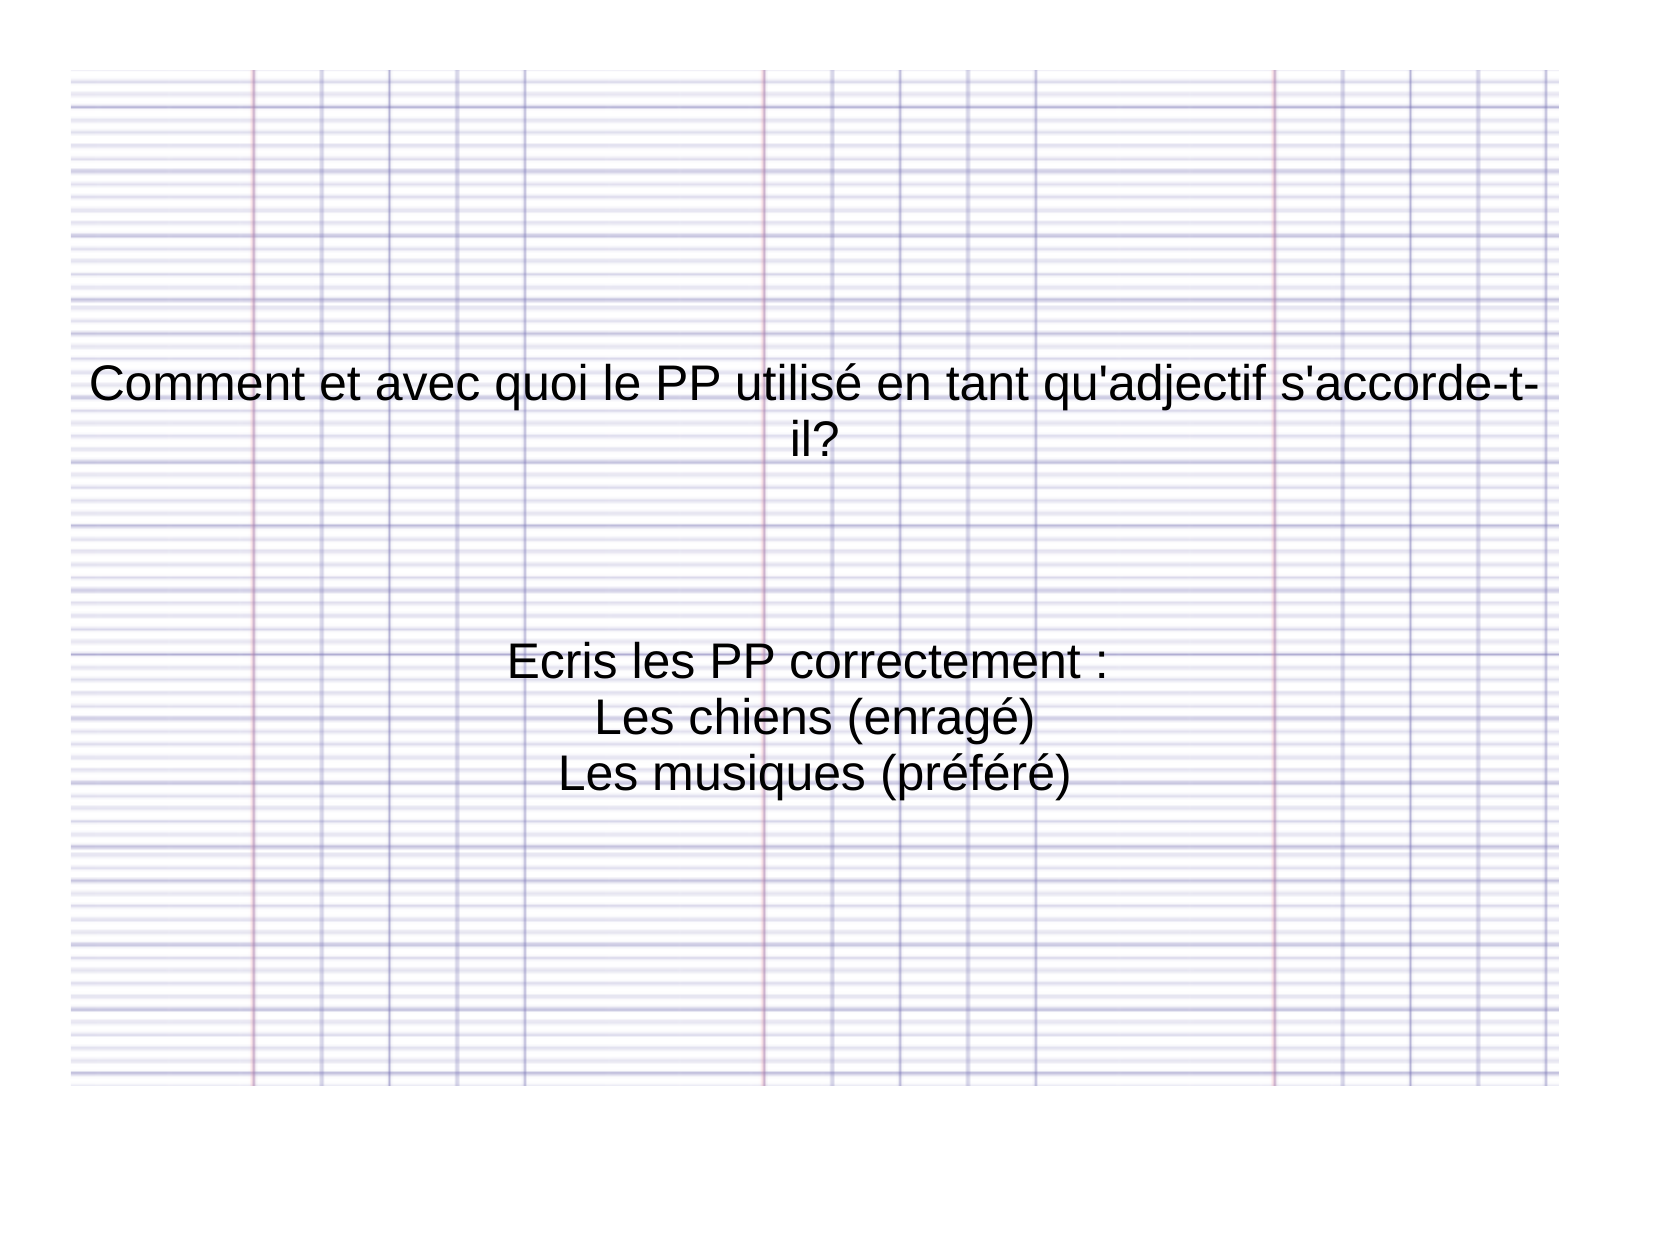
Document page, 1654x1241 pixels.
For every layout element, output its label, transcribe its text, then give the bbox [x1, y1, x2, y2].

subtitle Comment et avec quoi le PP utilisé en tant qu'adjectif s'accorde-t-il? Ecris les PP correctement : Les chiens (enragé) Les musiques (préféré) [70, 70, 1559, 1086]
